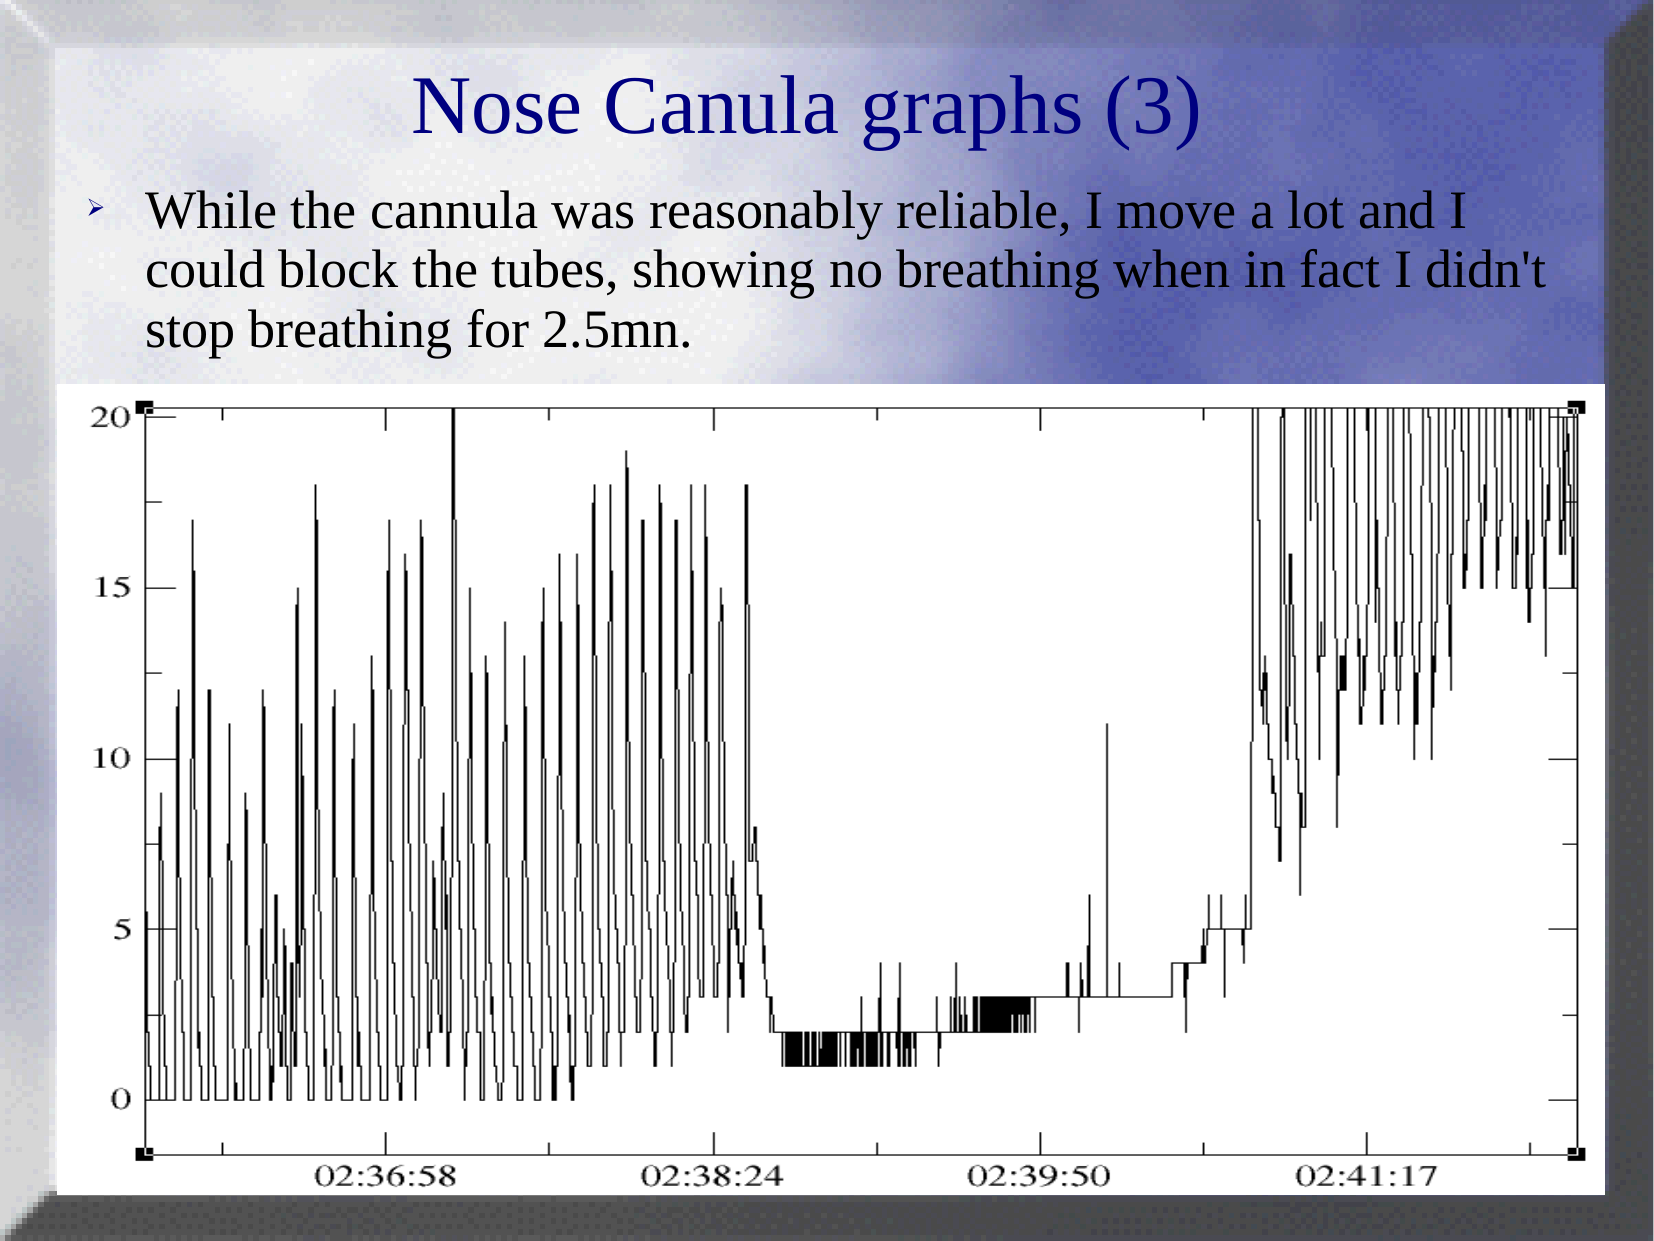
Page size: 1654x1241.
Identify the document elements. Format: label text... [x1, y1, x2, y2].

list While the cannula was reasonably reliable, I move a lot and I could block the tubes, showing no breathing when in fact I didn't stop breathing for 2.5mn. [86, 180, 1584, 359]
title Nose Canula graphs (3) [188, 52, 1427, 159]
picture [0, 0, 1654, 1241]
